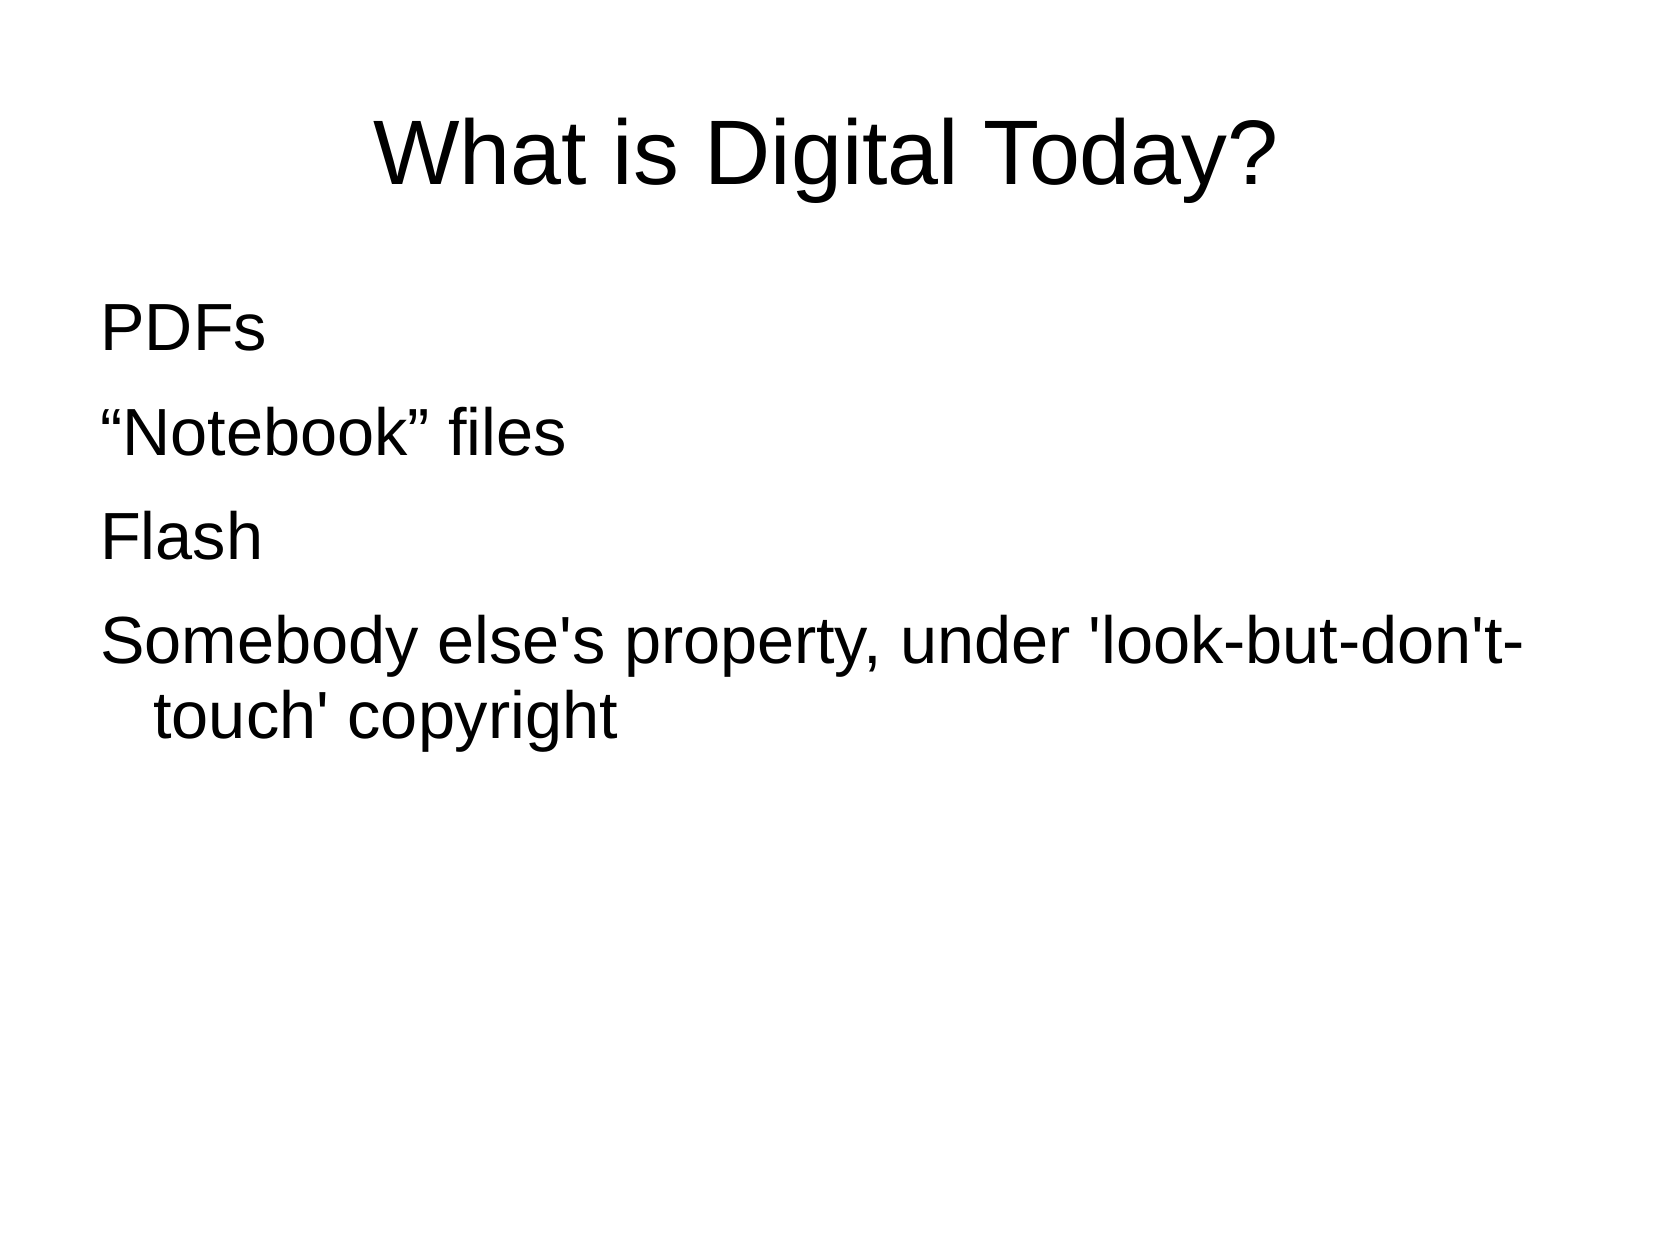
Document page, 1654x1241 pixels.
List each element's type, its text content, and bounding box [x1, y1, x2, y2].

title What is Digital Today? [82, 56, 1571, 250]
list PDFs “Notebook” files Flash Somebody else's property, under 'look-but-don't-touch' copyright [82, 290, 1571, 1094]
